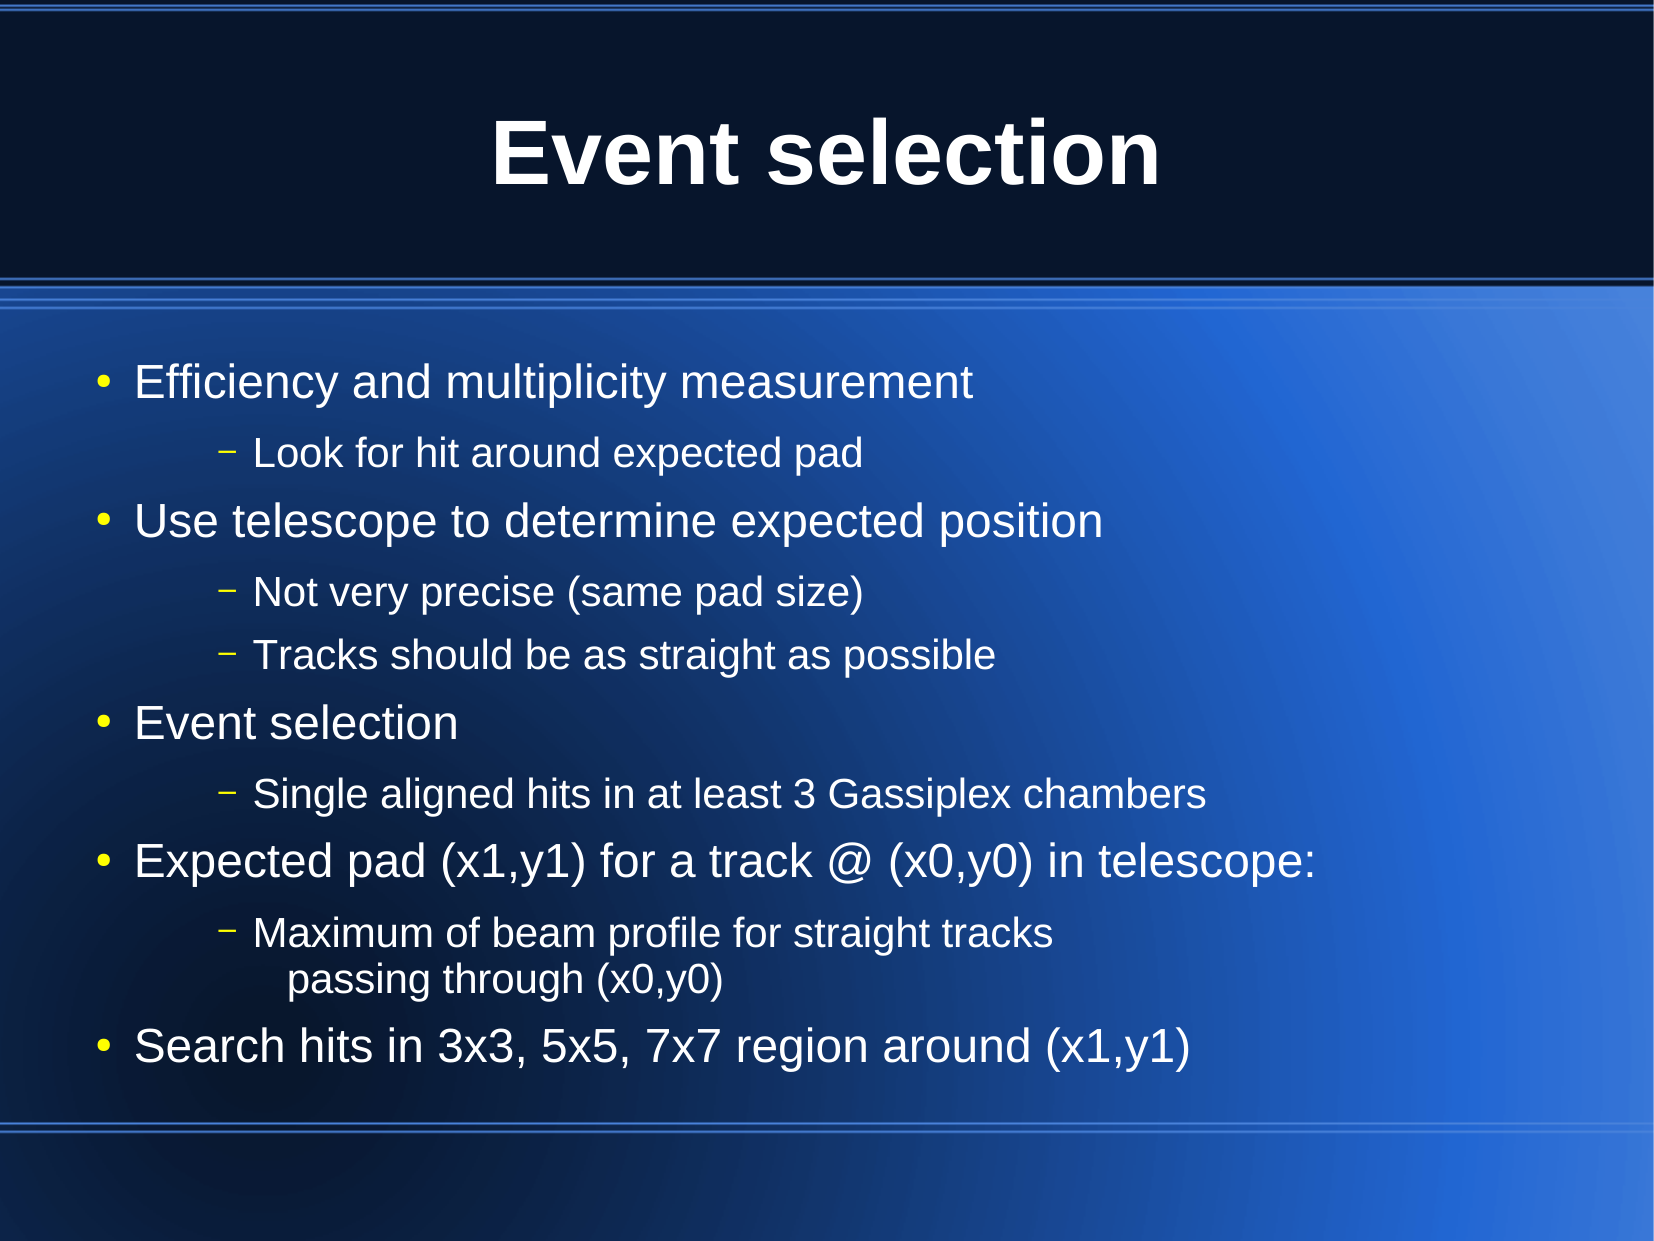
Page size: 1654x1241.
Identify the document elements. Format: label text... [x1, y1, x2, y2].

picture [0, 0, 1654, 1241]
list Efficiency and multiplicity measurement Look for hit around expected pad Use telescope to determine expected position Not very precise (same pad size) Tracks should be as straight as possible Event selection Single aligned hits in at least 3 Gassiplex chambers Expected pad (x1,y1) for a track @ (x0,y0) in telescope: Maximum of beam profile for straight tracks passing through (x0,y0) Search hits in 3x3, 5x5, 7x7 region around (x1,y1) [82, 355, 1351, 1088]
title Event selection [82, 56, 1571, 250]
